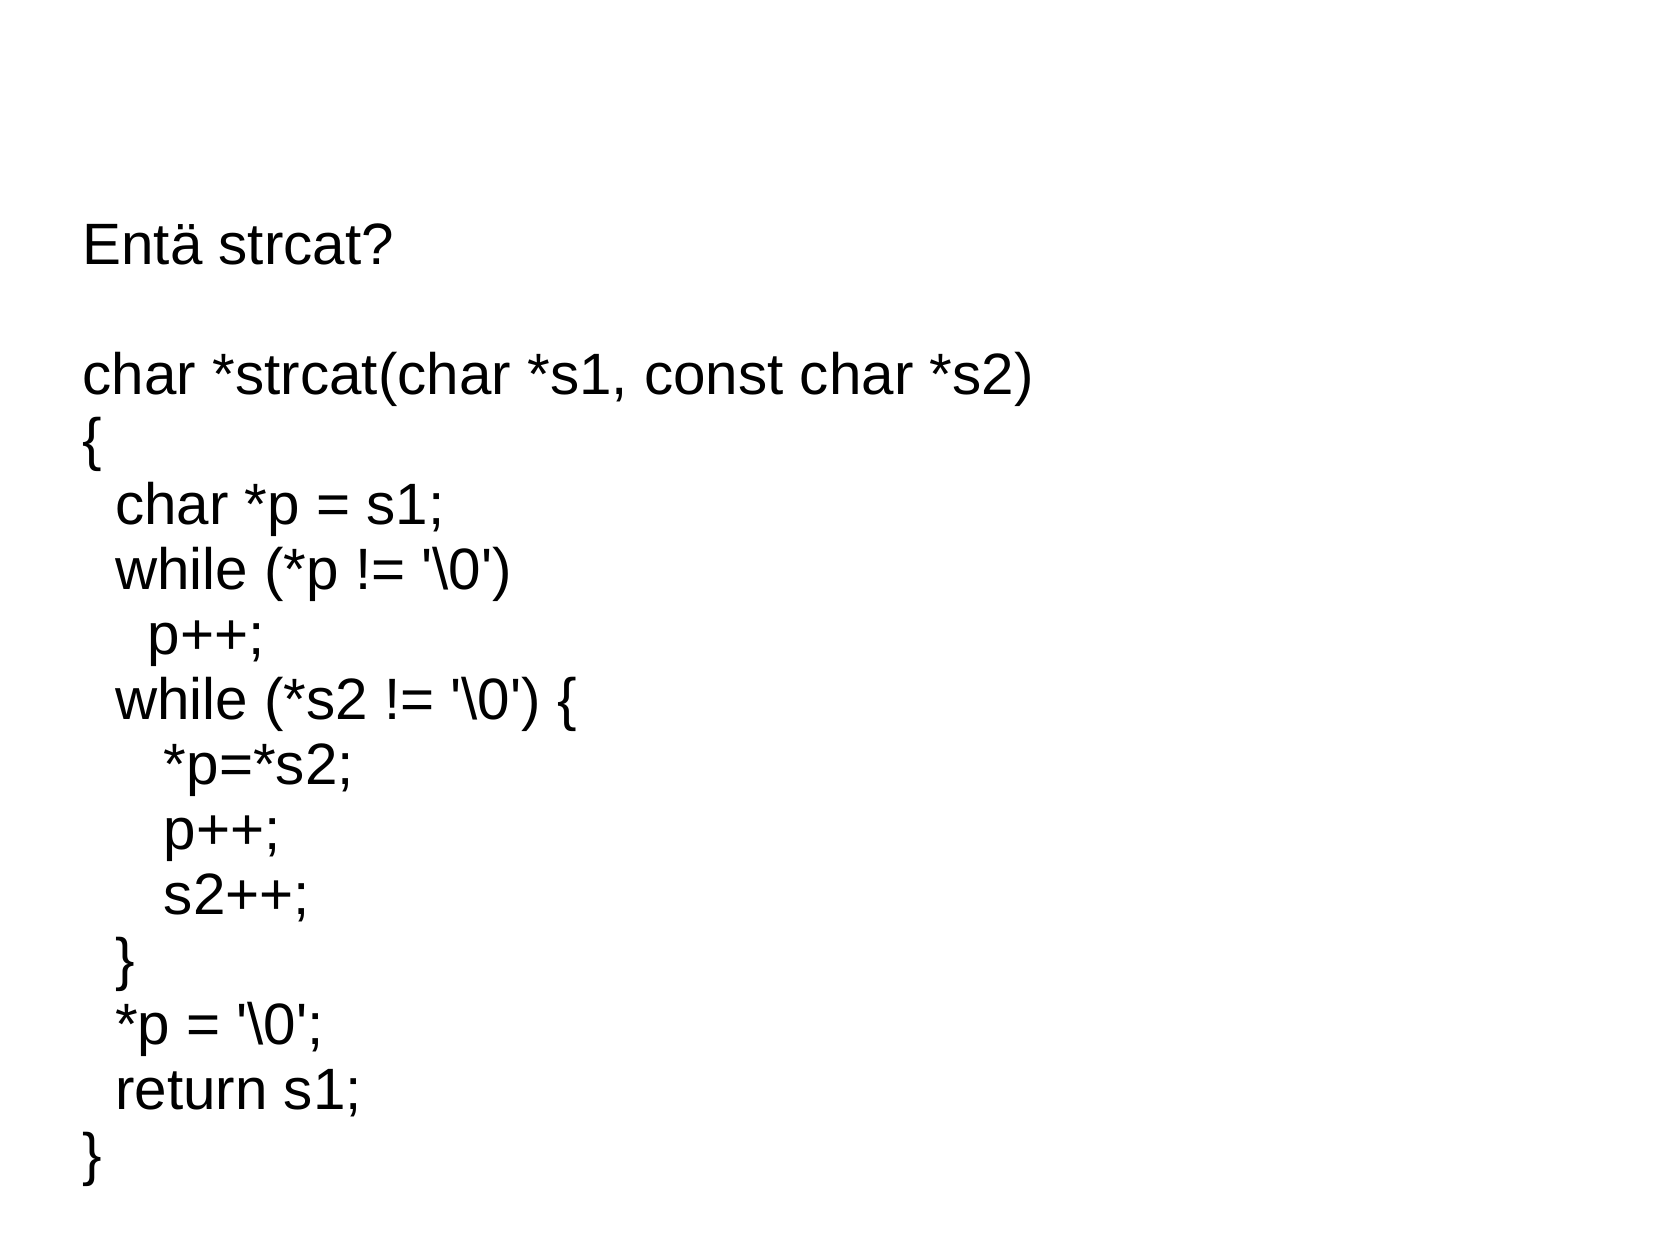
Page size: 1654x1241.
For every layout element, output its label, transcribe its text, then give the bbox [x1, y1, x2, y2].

text_box Entä strcat? char *strcat(char *s1, const char *s2) { char *p = s1; while (*p != '\0') p++; while (*s2 != '\0') { *p=*s2; p++; s2++; } *p = '\0'; return s1; } [82, 213, 1571, 1185]
